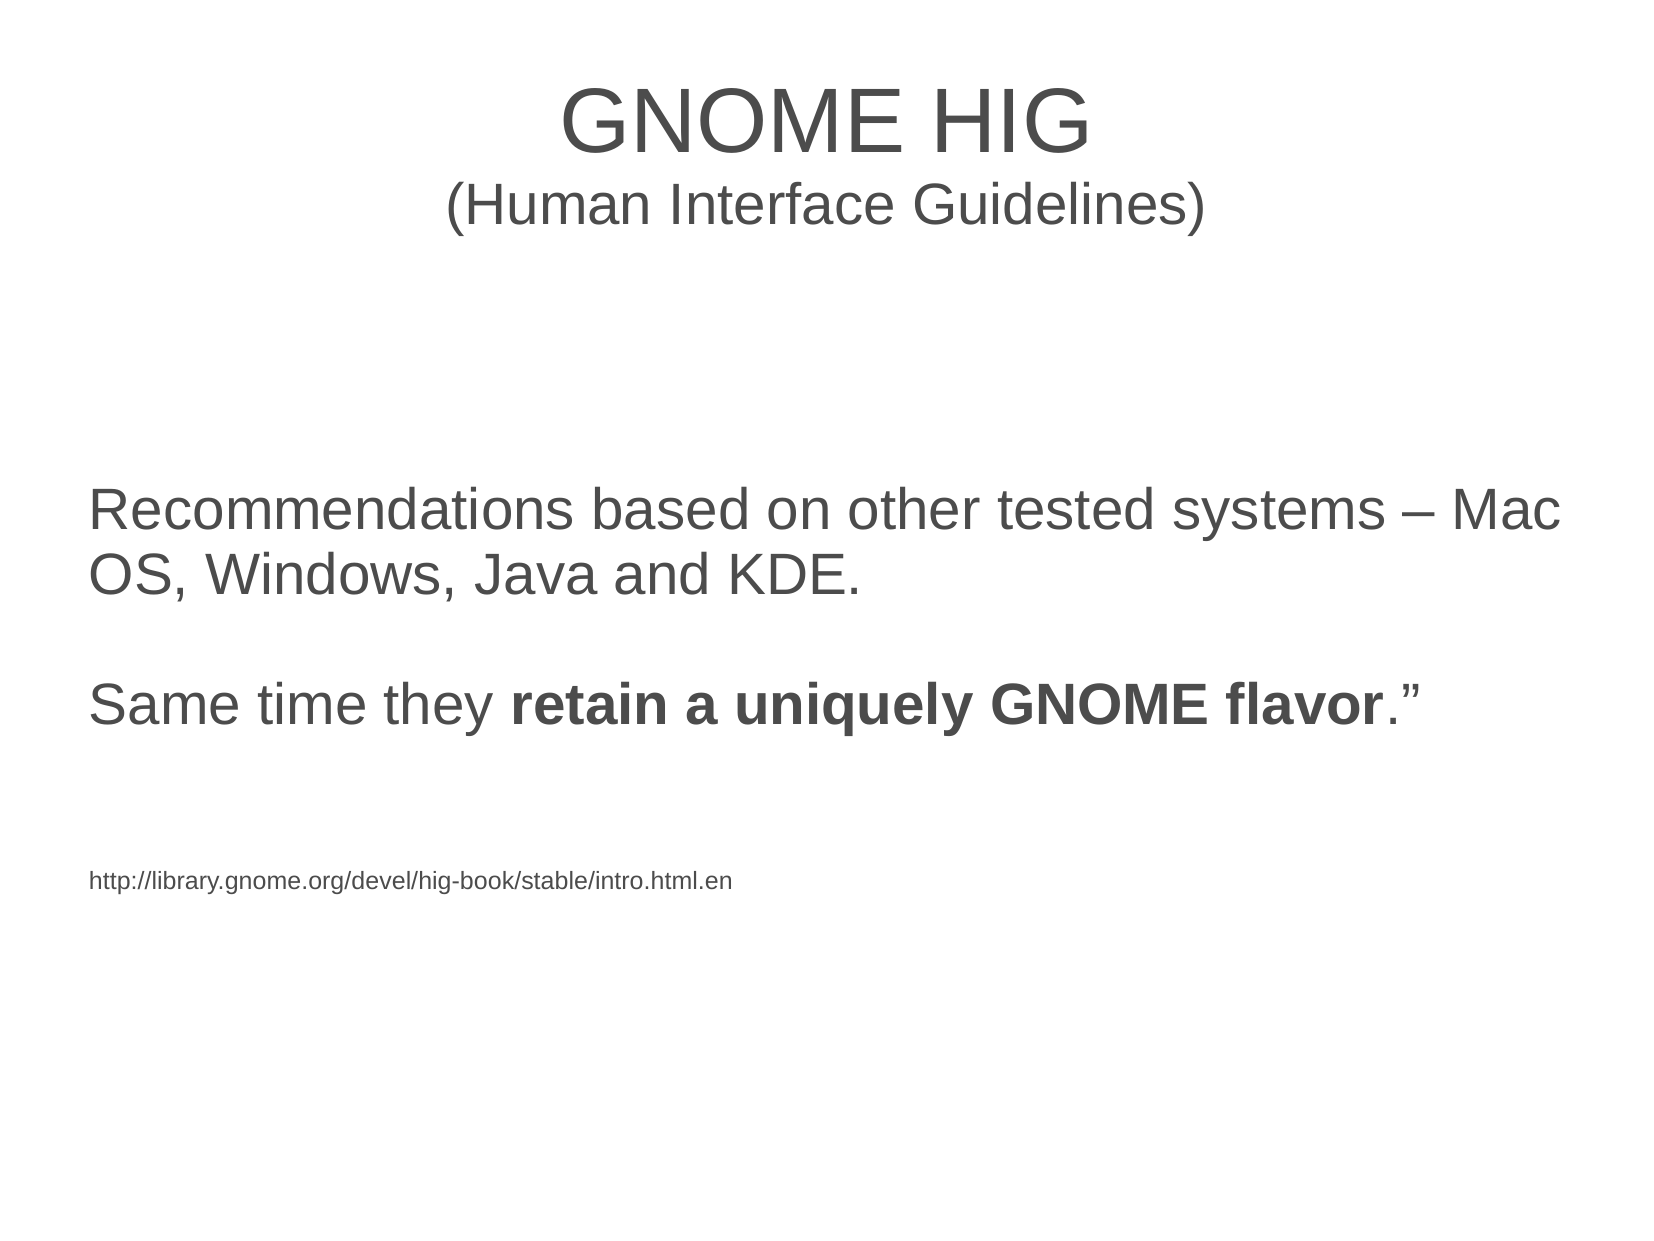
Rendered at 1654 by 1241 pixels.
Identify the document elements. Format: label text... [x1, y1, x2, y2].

subtitle Recommendations based on other tested systems – Mac OS, Windows, Java and KDE. Same time they retain a uniquely GNOME flavor.” http://library.gnome.org/devel/hig-book/stable/intro.html.en [88, 283, 1578, 1088]
title GNOME HIG (Human Interface Guidelines) [82, 56, 1571, 250]
